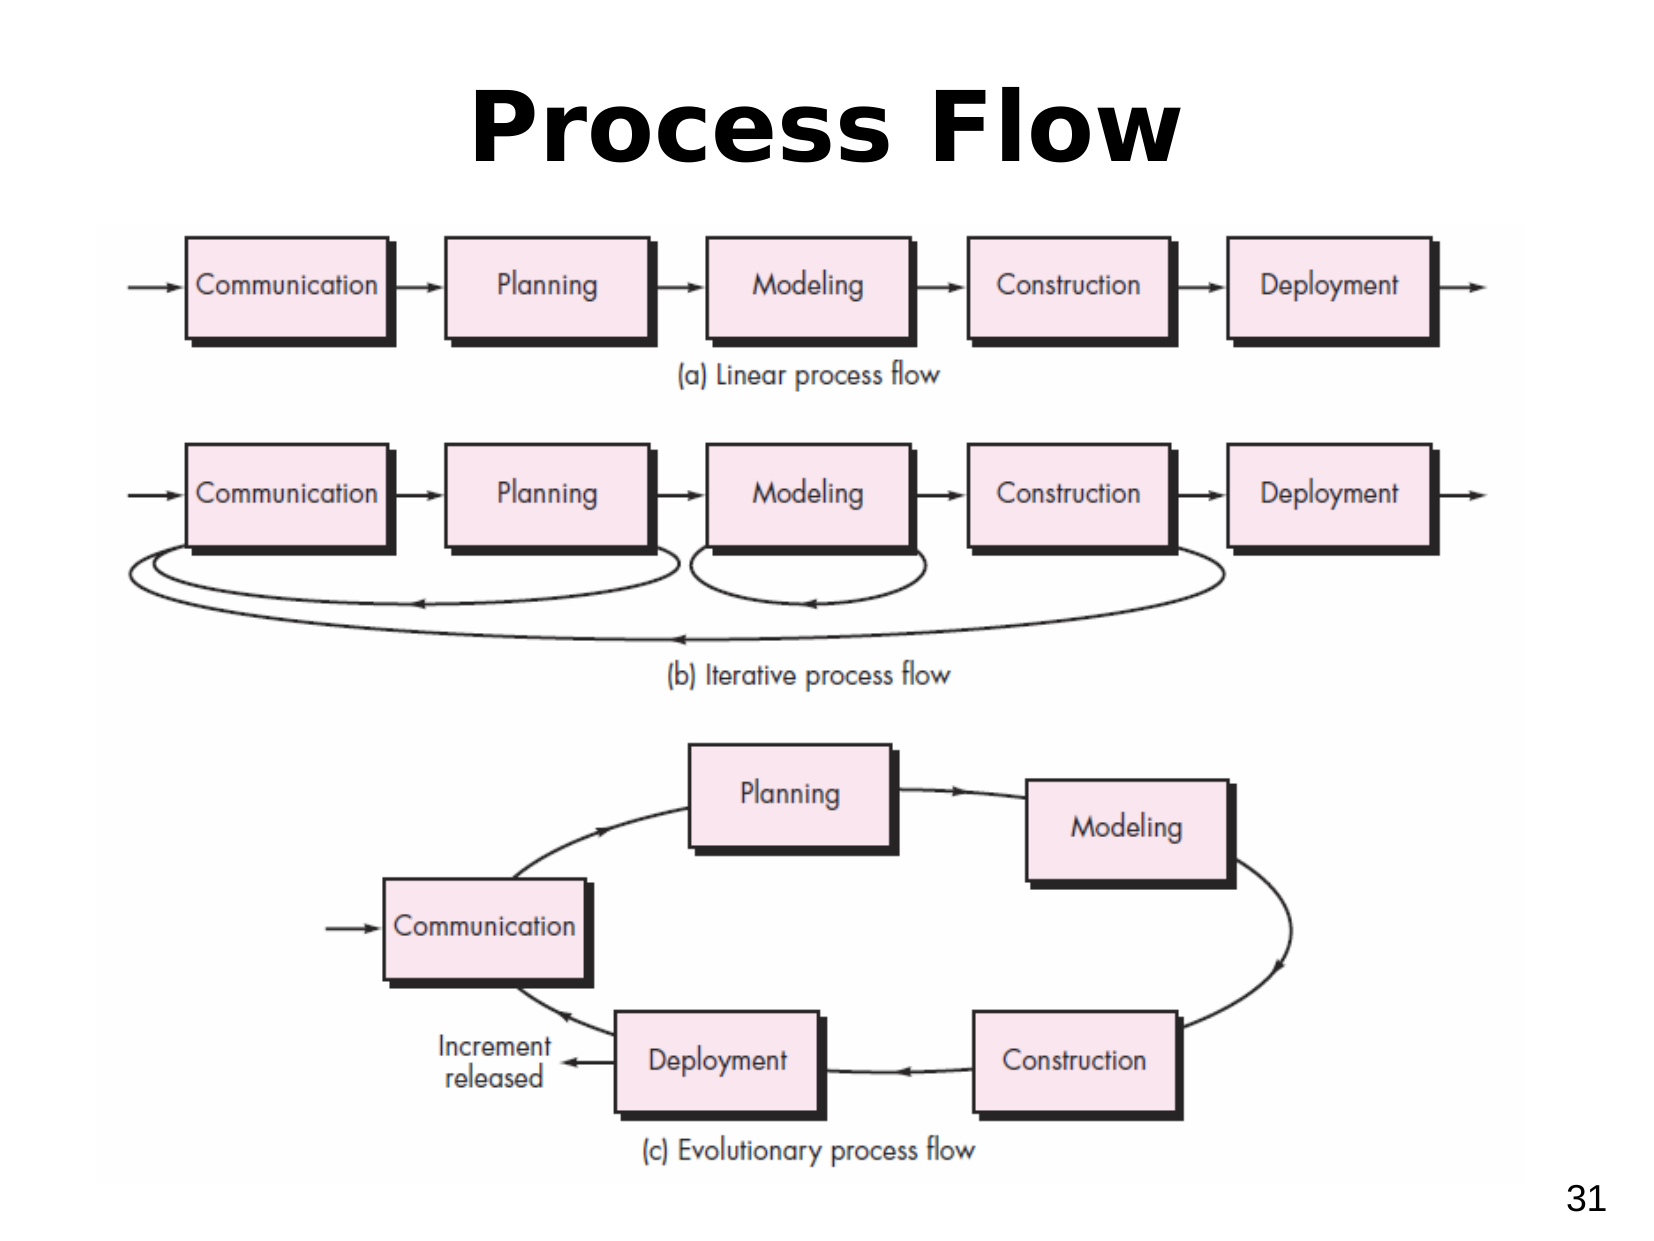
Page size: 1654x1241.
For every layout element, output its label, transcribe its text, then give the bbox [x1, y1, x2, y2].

picture [95, 224, 1525, 1186]
title Process Flow [82, 49, 1571, 196]
